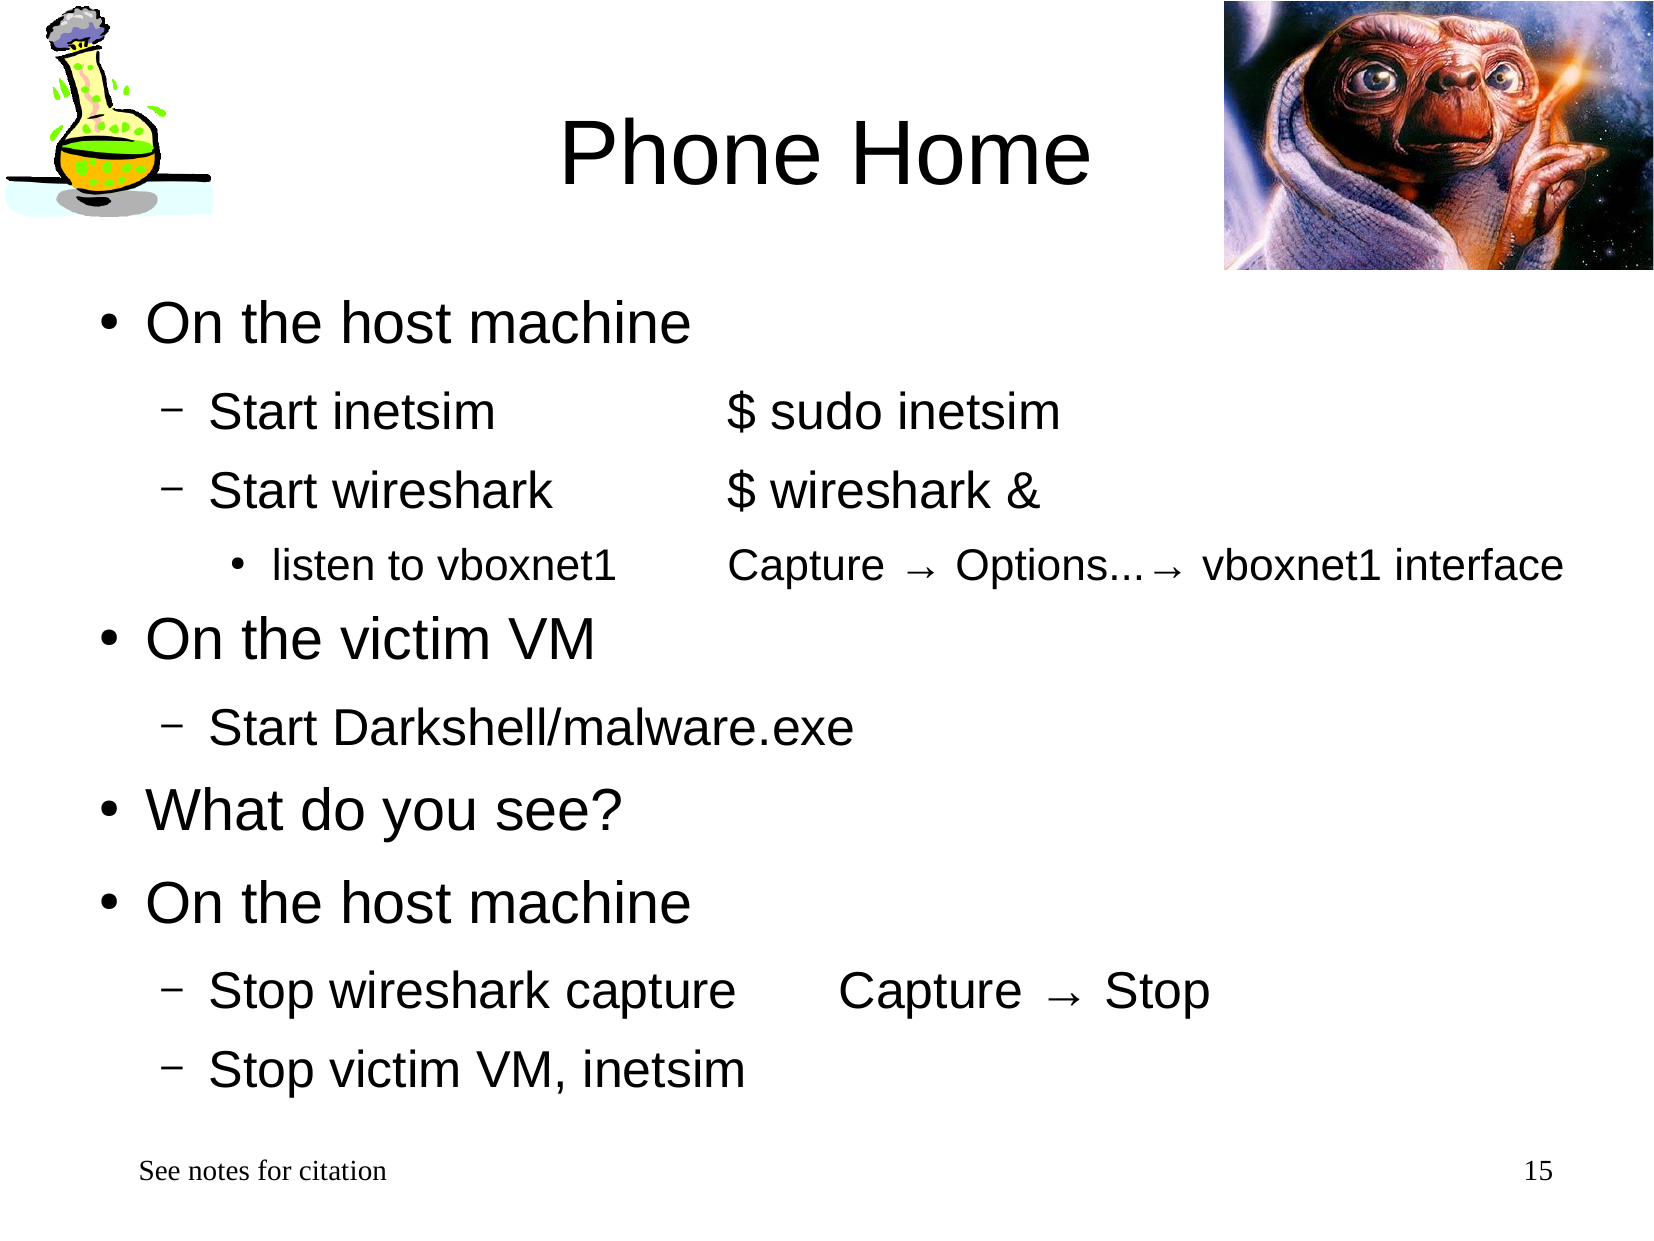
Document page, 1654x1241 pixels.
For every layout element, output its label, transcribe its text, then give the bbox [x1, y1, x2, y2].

picture [1224, 1, 1654, 270]
picture [5, 6, 213, 217]
title Phone Home [82, 49, 1224, 257]
list On the host machine Start inetsim $ sudo inetsim Start wireshark $ wireshark & listen to vboxnet1 Capture → Options...→ vboxnet1 interface On the victim VM Start Darkshell/malware.exe What do you see? On the host machine Stop wireshark capture Capture → Stop Stop victim VM, inetsim [82, 290, 1576, 1126]
